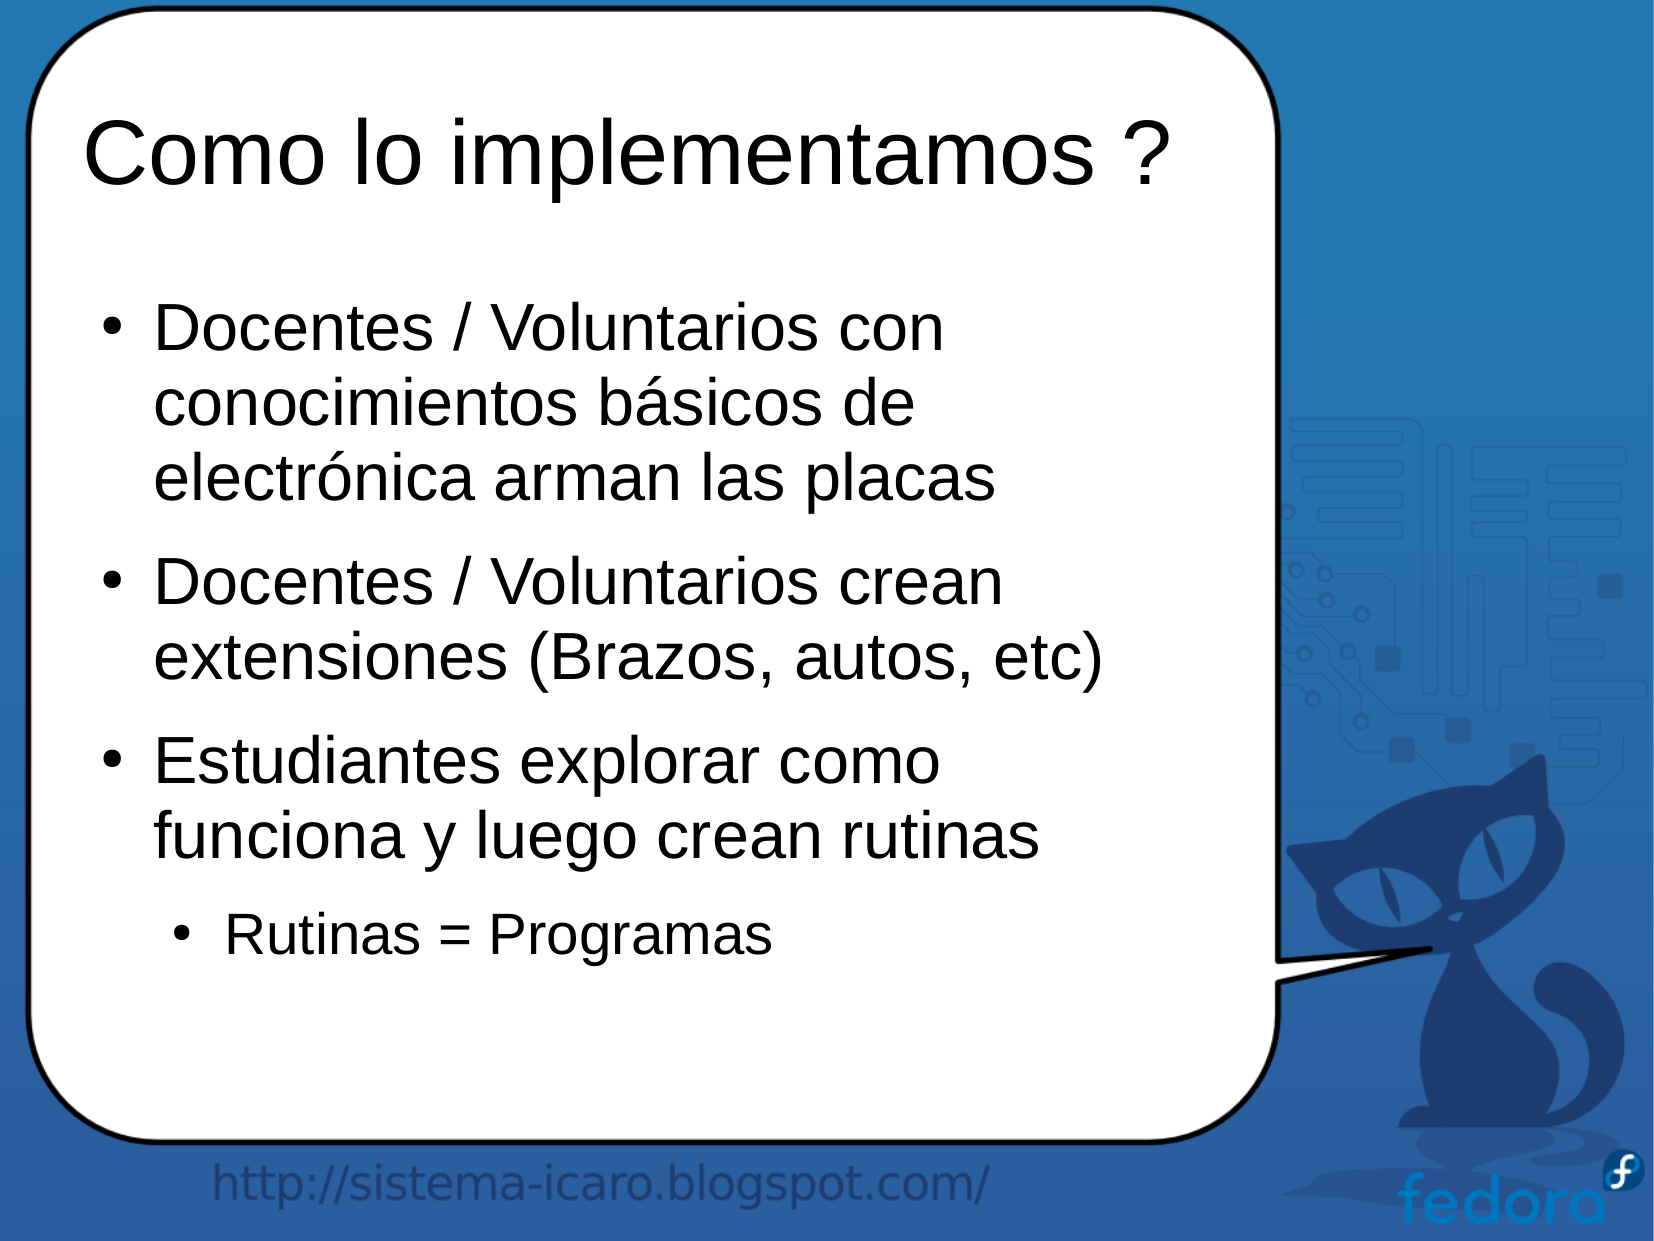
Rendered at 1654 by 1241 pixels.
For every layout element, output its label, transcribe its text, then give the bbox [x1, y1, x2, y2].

list Docentes / Voluntarios con conocimientos básicos de electrónica arman las placas Docentes / Voluntarios crean extensiones (Brazos, autos, etc) Estudiantes explorar como funciona y luego crean rutinas Rutinas = Programas [82, 290, 1211, 1109]
title Como lo implementamos ? [82, 49, 1571, 257]
picture [0, 0, 1654, 1241]
